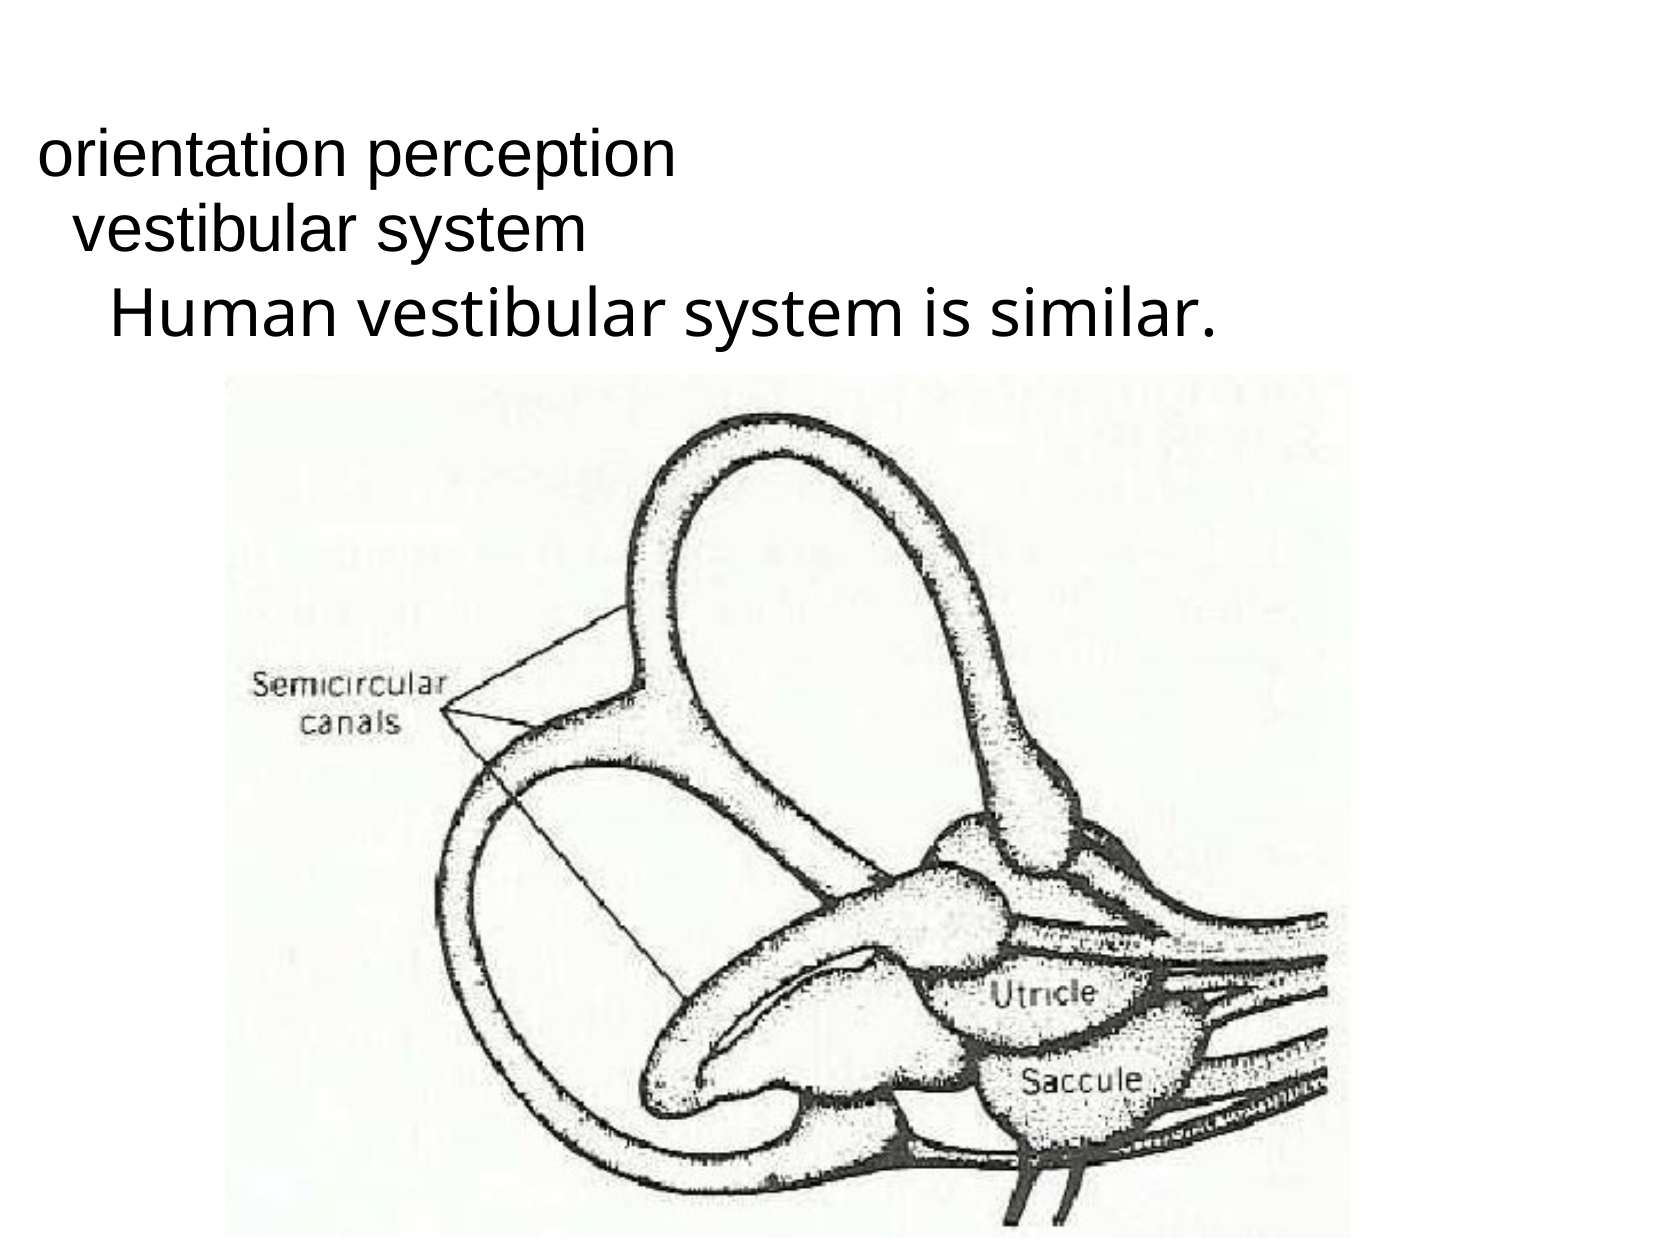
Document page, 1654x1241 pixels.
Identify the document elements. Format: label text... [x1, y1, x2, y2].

picture [225, 374, 1351, 1238]
text_box orientation perception vestibular system Human vestibular system is similar. [37, 37, 1526, 526]
